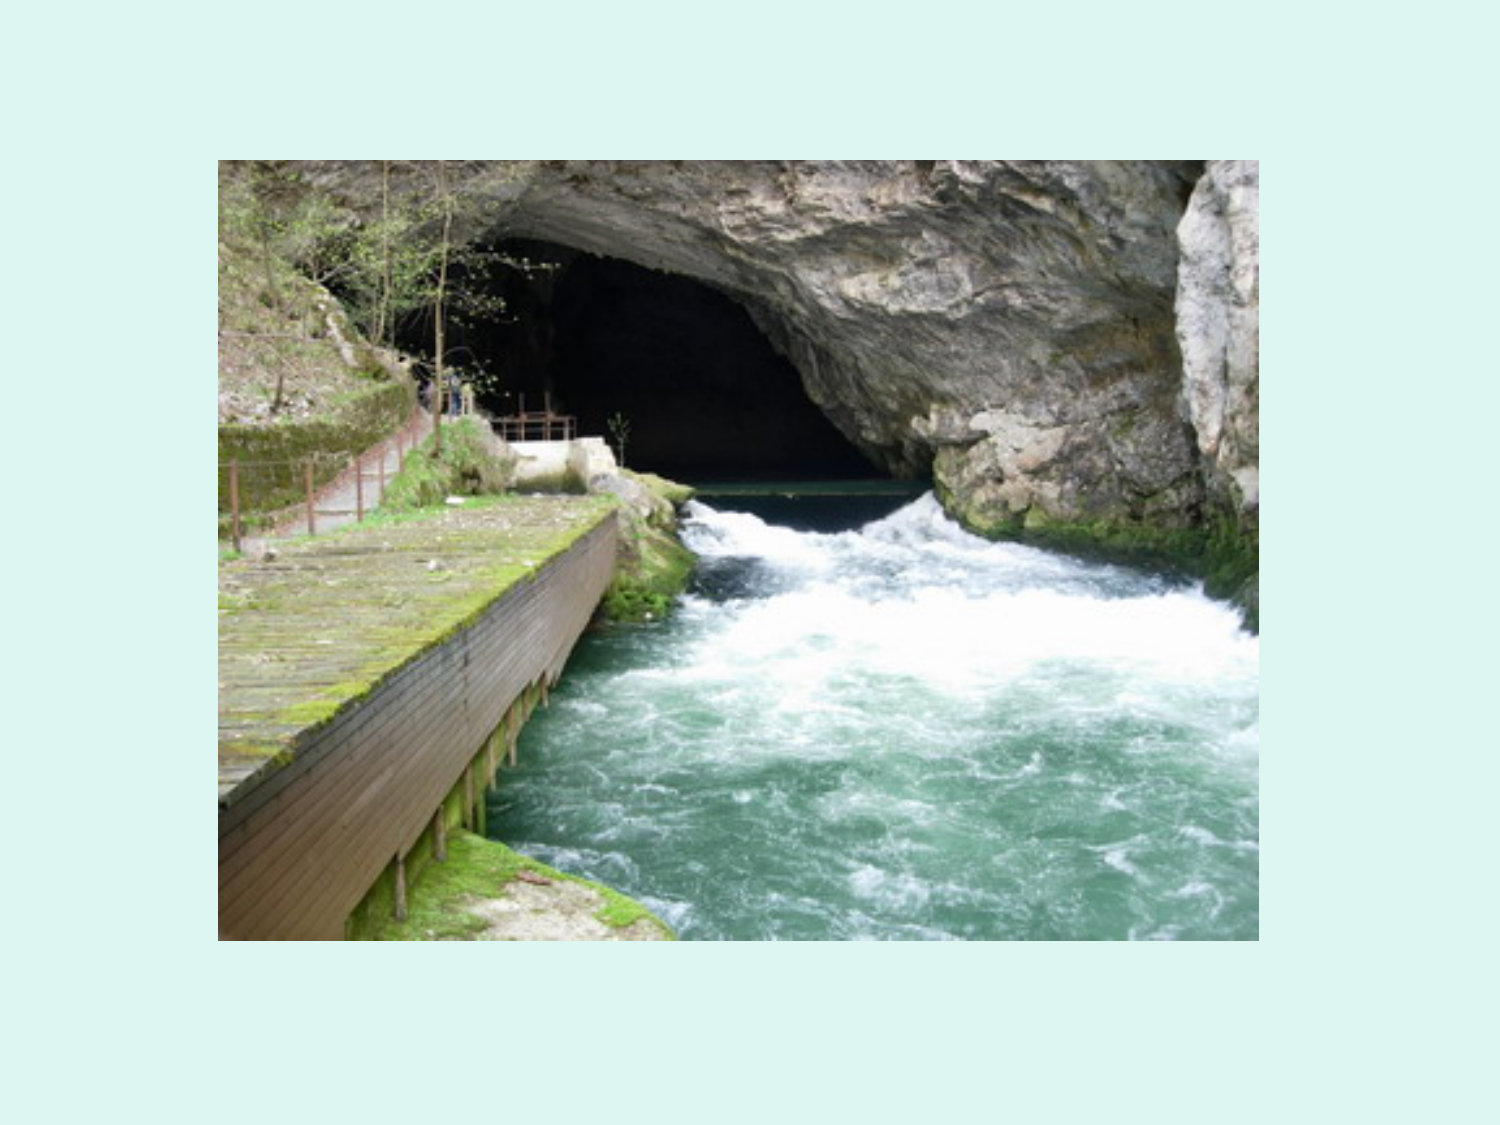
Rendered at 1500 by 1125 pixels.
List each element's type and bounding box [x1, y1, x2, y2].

picture [218, 160, 1259, 941]
